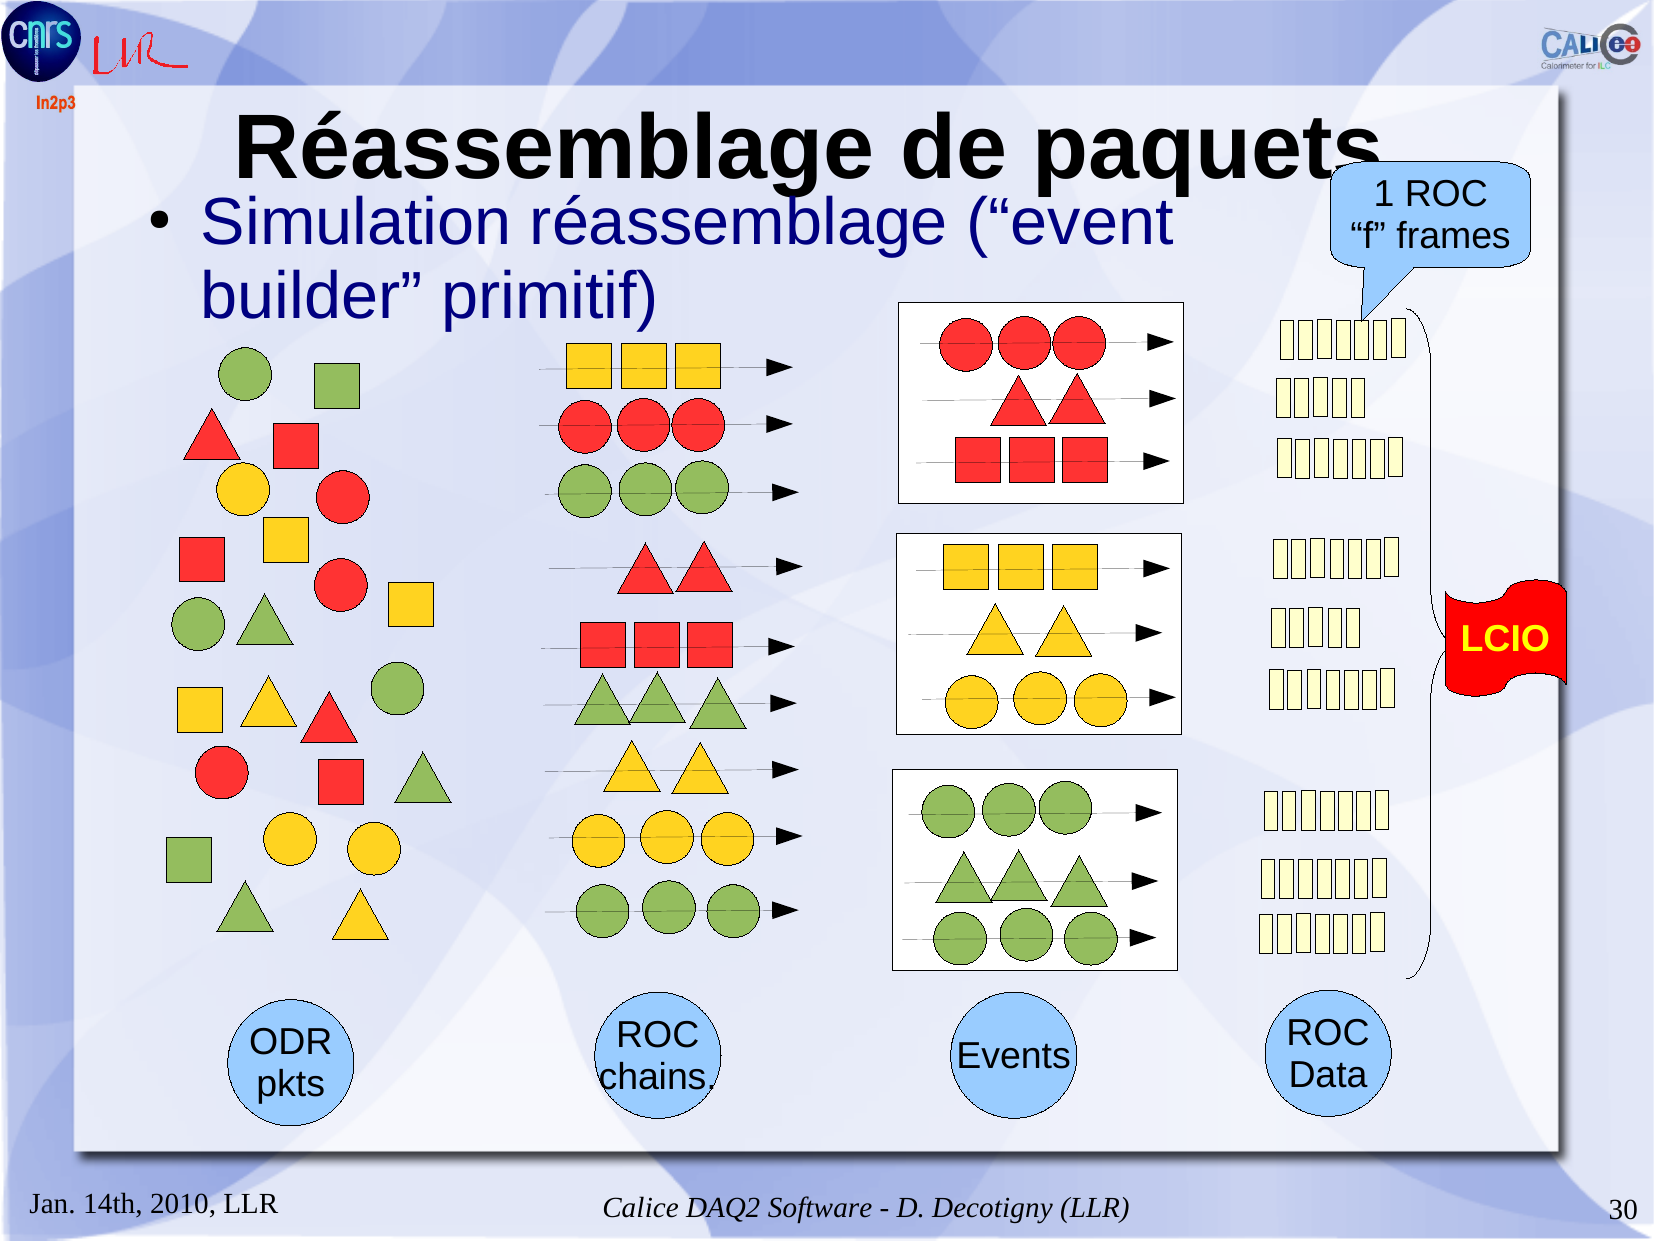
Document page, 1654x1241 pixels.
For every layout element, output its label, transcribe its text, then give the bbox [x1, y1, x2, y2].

picture [0, 0, 1654, 1241]
text_box LCIO [1489, 579, 1567, 695]
list Simulation réassemblage (“event builder” primitif) [129, 183, 1489, 1129]
text_box 1 ROC “f” frames [1330, 161, 1531, 268]
title Réassemblage de paquets [82, 90, 1536, 203]
